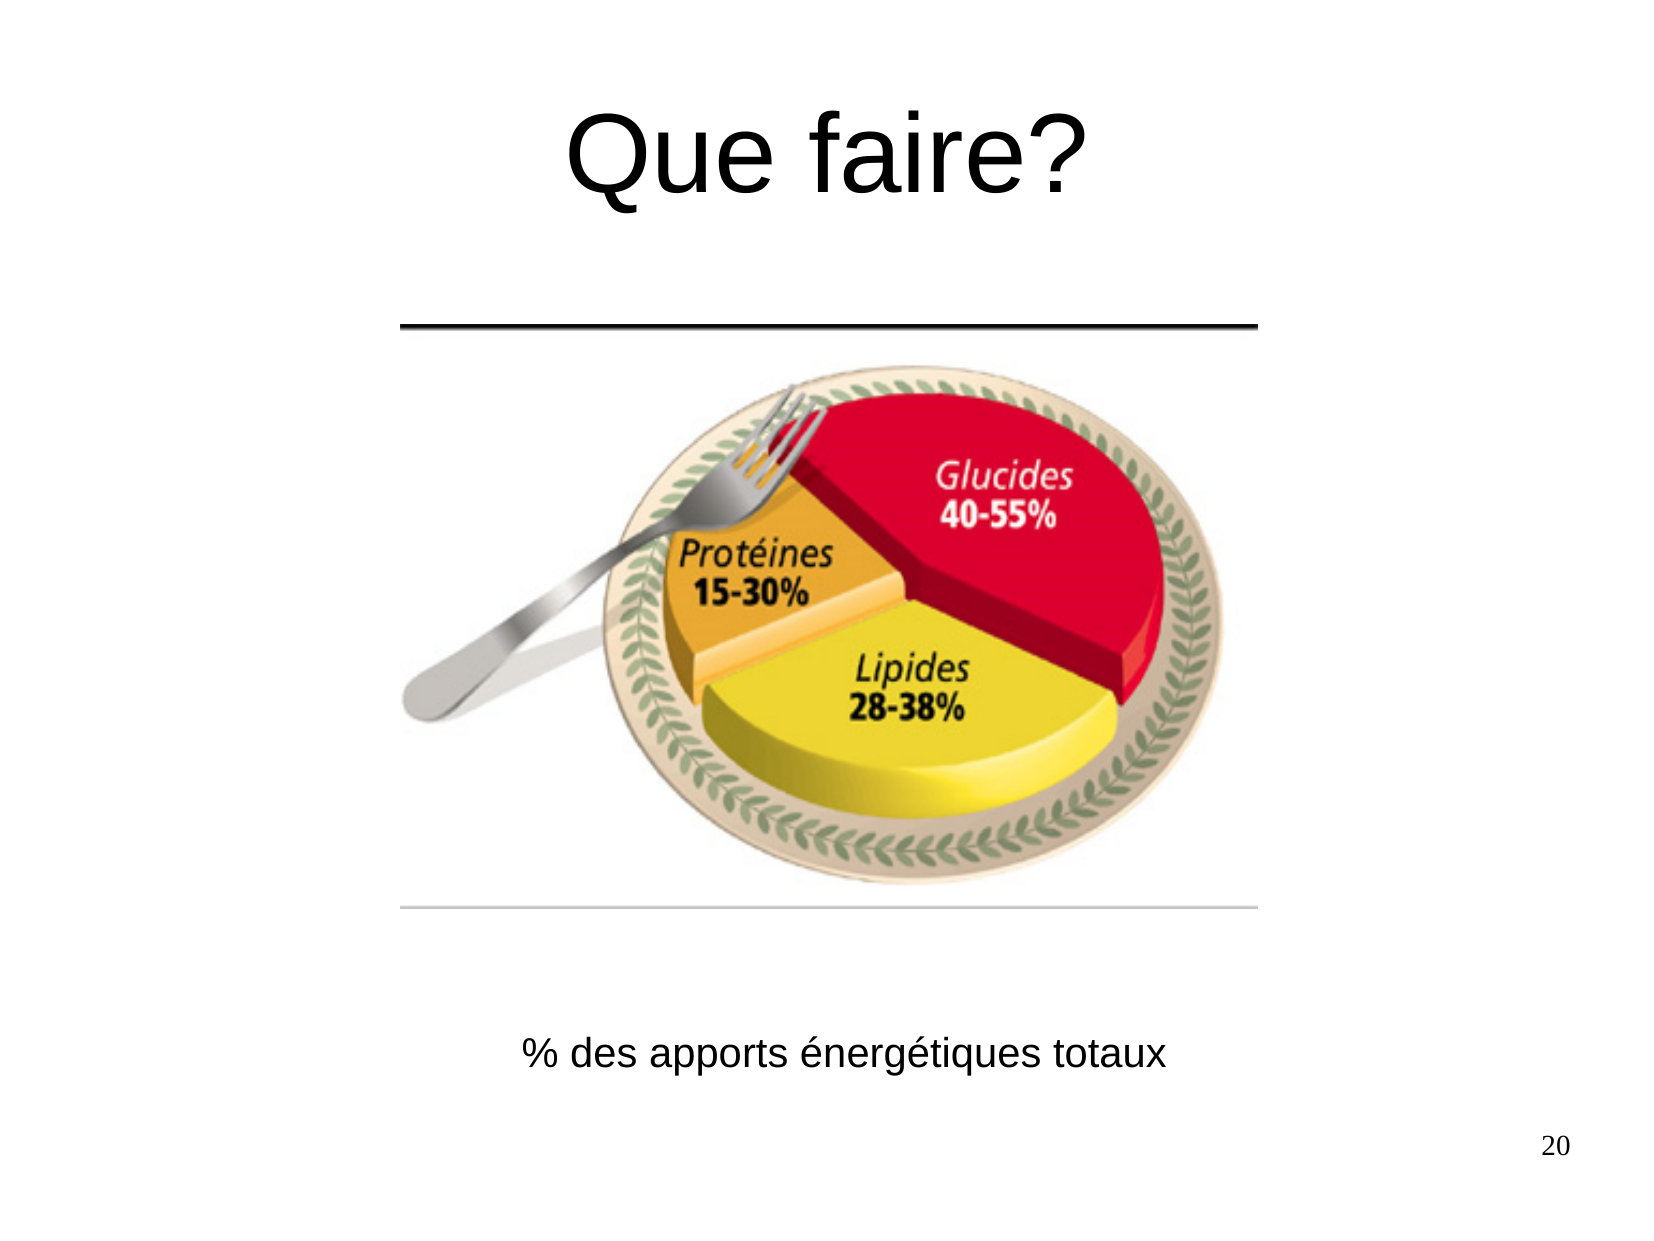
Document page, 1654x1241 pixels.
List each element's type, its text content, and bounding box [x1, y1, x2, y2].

title Que faire? [82, 49, 1571, 257]
picture [400, 324, 1258, 909]
subtitle % des apports énergétiques totaux [82, 1003, 1571, 1102]
